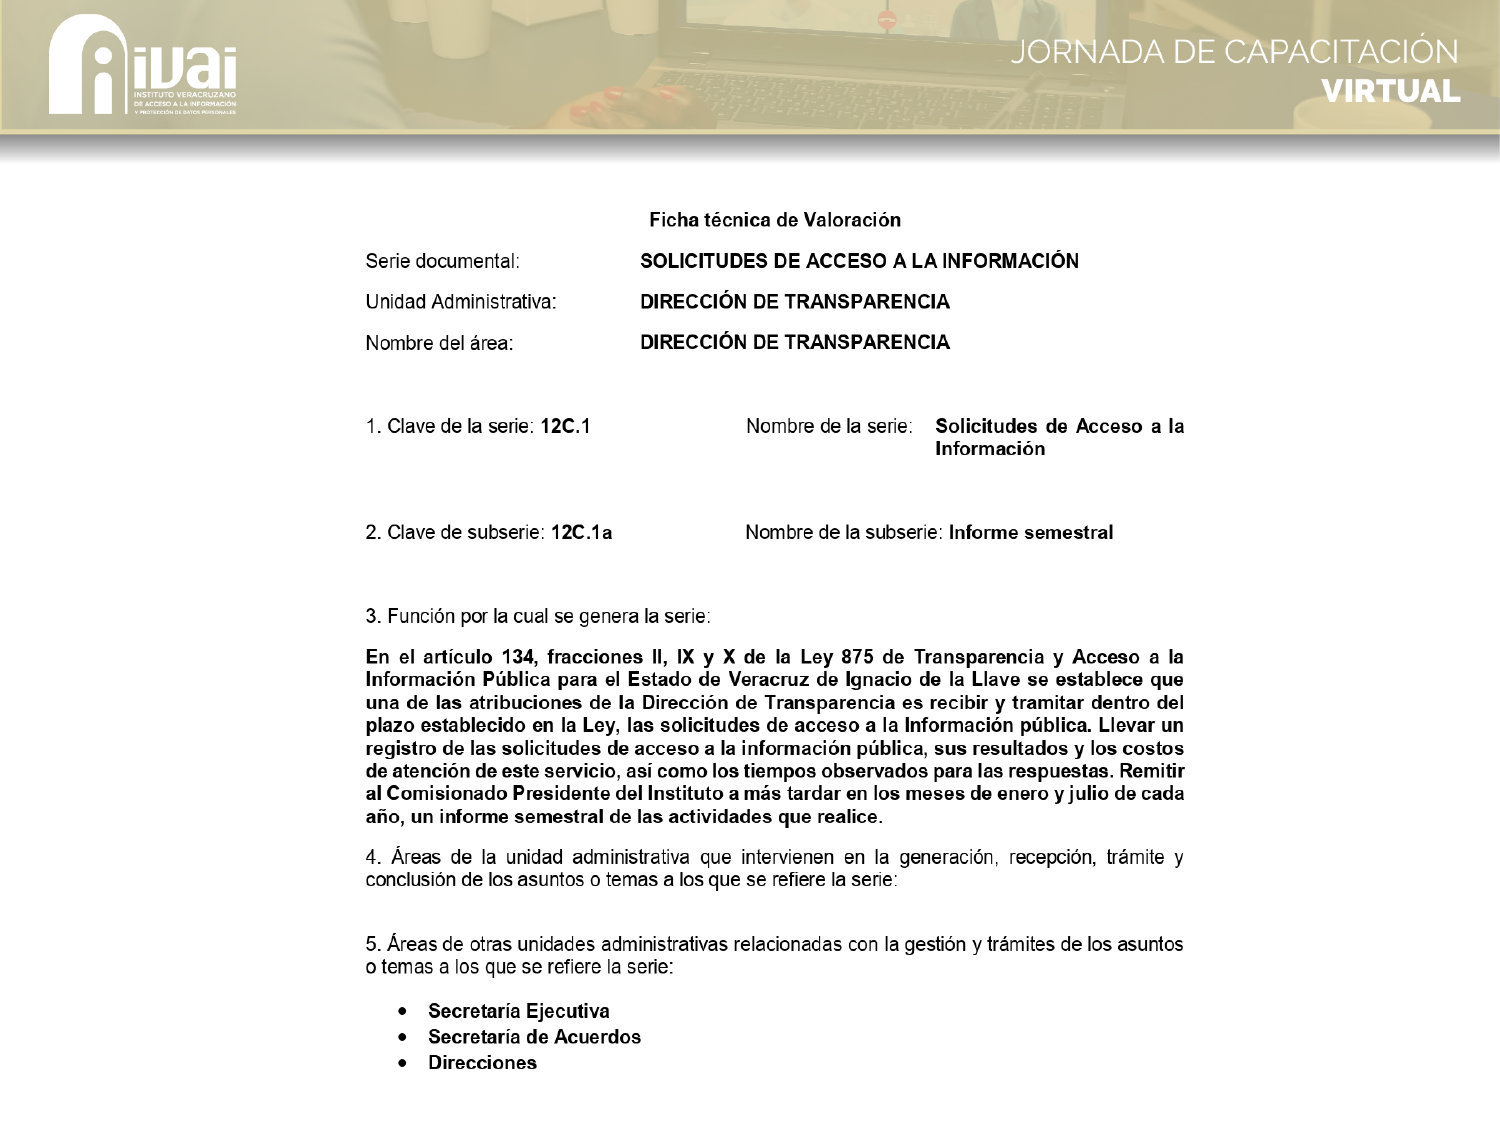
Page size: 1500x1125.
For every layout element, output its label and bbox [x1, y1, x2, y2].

picture [245, 168, 1309, 1125]
